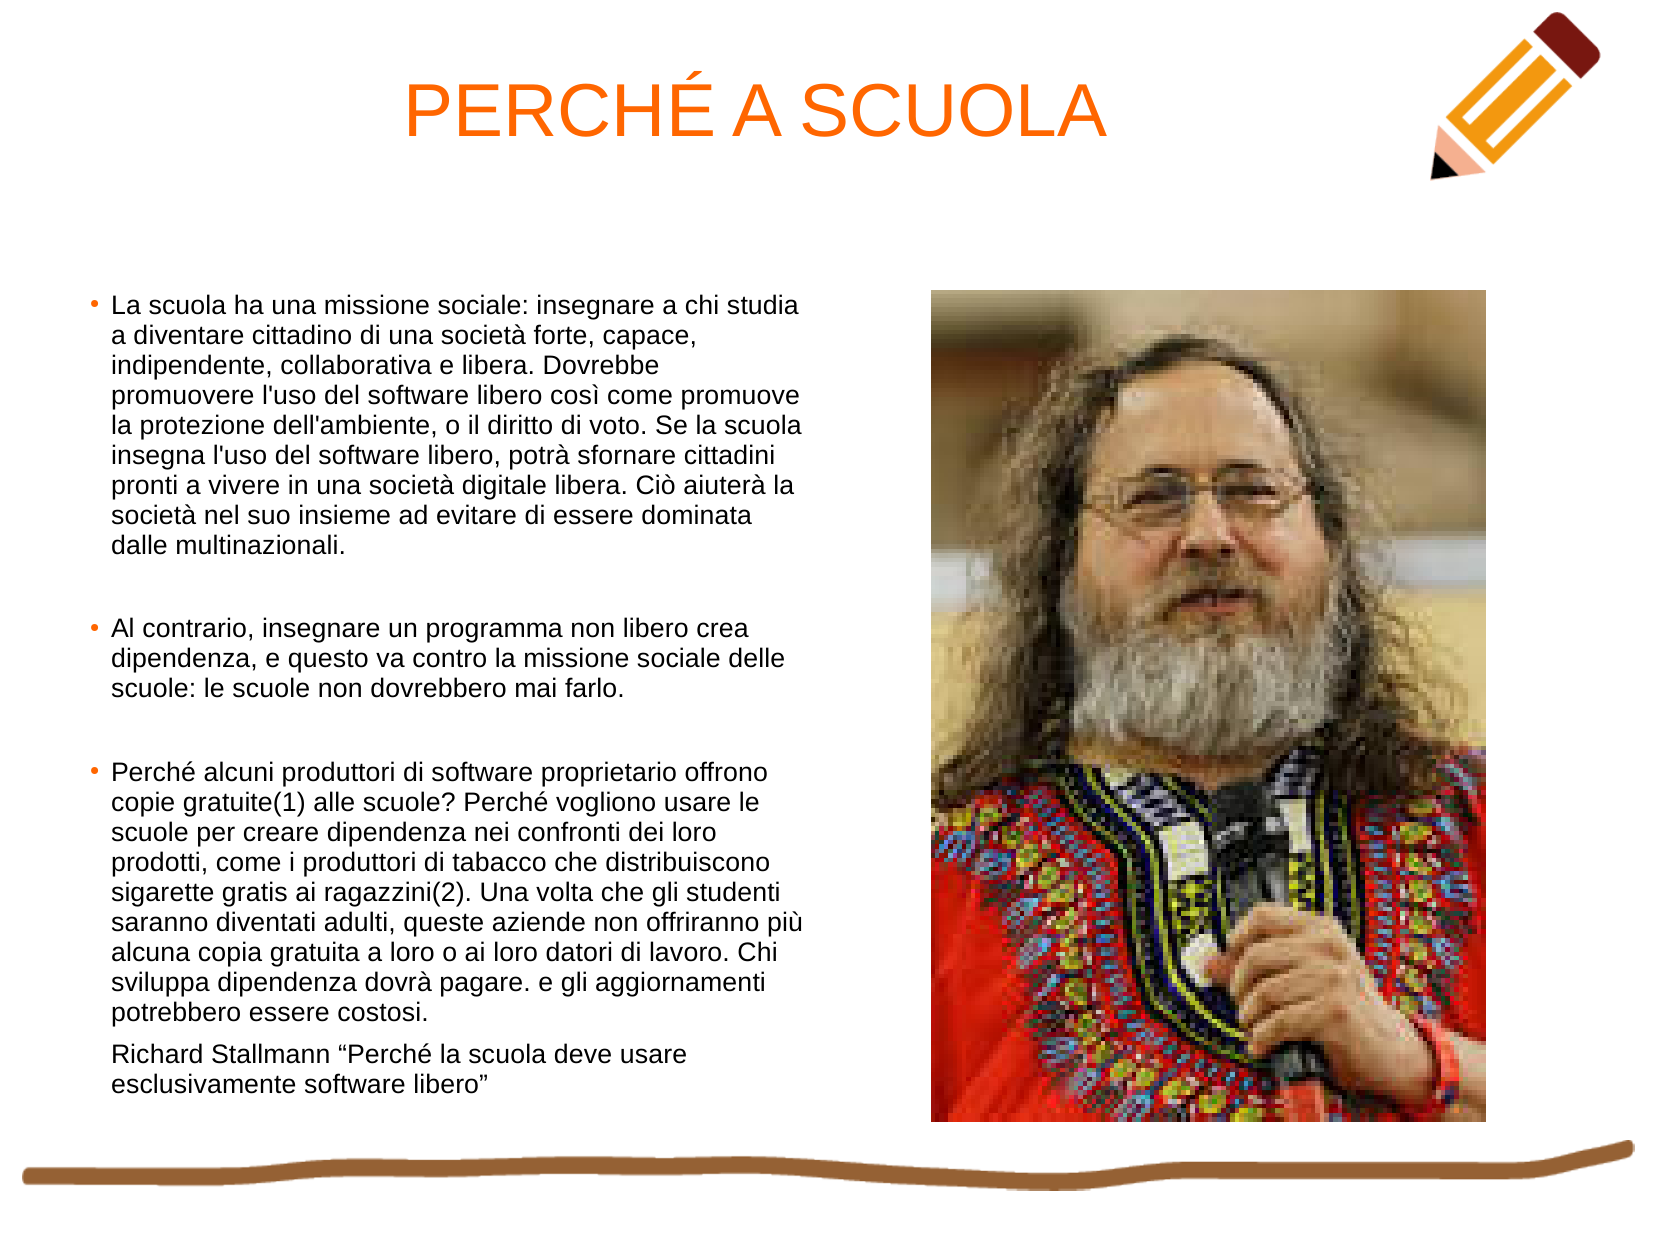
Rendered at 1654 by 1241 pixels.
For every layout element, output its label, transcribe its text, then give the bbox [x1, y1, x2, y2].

list La scuola ha una missione sociale: insegnare a chi studia a diventare cittadino di una società forte, capace, indipendente, collaborativa e libera. Dovrebbe promuovere l'uso del software libero così come promuove la protezione dell'ambiente, o il diritto di voto. Se la scuola insegna l'uso del software libero, potrà sfornare cittadini pronti a vivere in una società digitale libera. Ciò aiuterà la società nel suo insieme ad evitare di essere dominata dalle multinazionali. Al contrario, insegnare un programma non libero crea dipendenza, e questo va contro la missione sociale delle scuole: le scuole non dovrebbero mai farlo. Perché alcuni produttori di software proprietario offrono copie gratuite(1) alle scuole? Perché vogliono usare le scuole per creare dipendenza nei confronti dei loro prodotti, come i produttori di tabacco che distribuiscono sigarette gratis ai ragazzini(2). Una volta che gli studenti saranno diventati adulti, queste aziende non offriranno più alcuna copia gratuita a loro o ai loro datori di lavoro. Chi sviluppa dipendenza dovrà pagare. e gli aggiornamenti potrebbero essere costosi. Richard Stallmann “Perché la scuola deve usare esclusivamente software libero” [82, 290, 809, 1122]
picture [22, 1140, 1635, 1191]
picture [1430, 12, 1601, 181]
title PERCHÉ A SCUOLA [82, 49, 1430, 172]
picture [931, 290, 1486, 1122]
